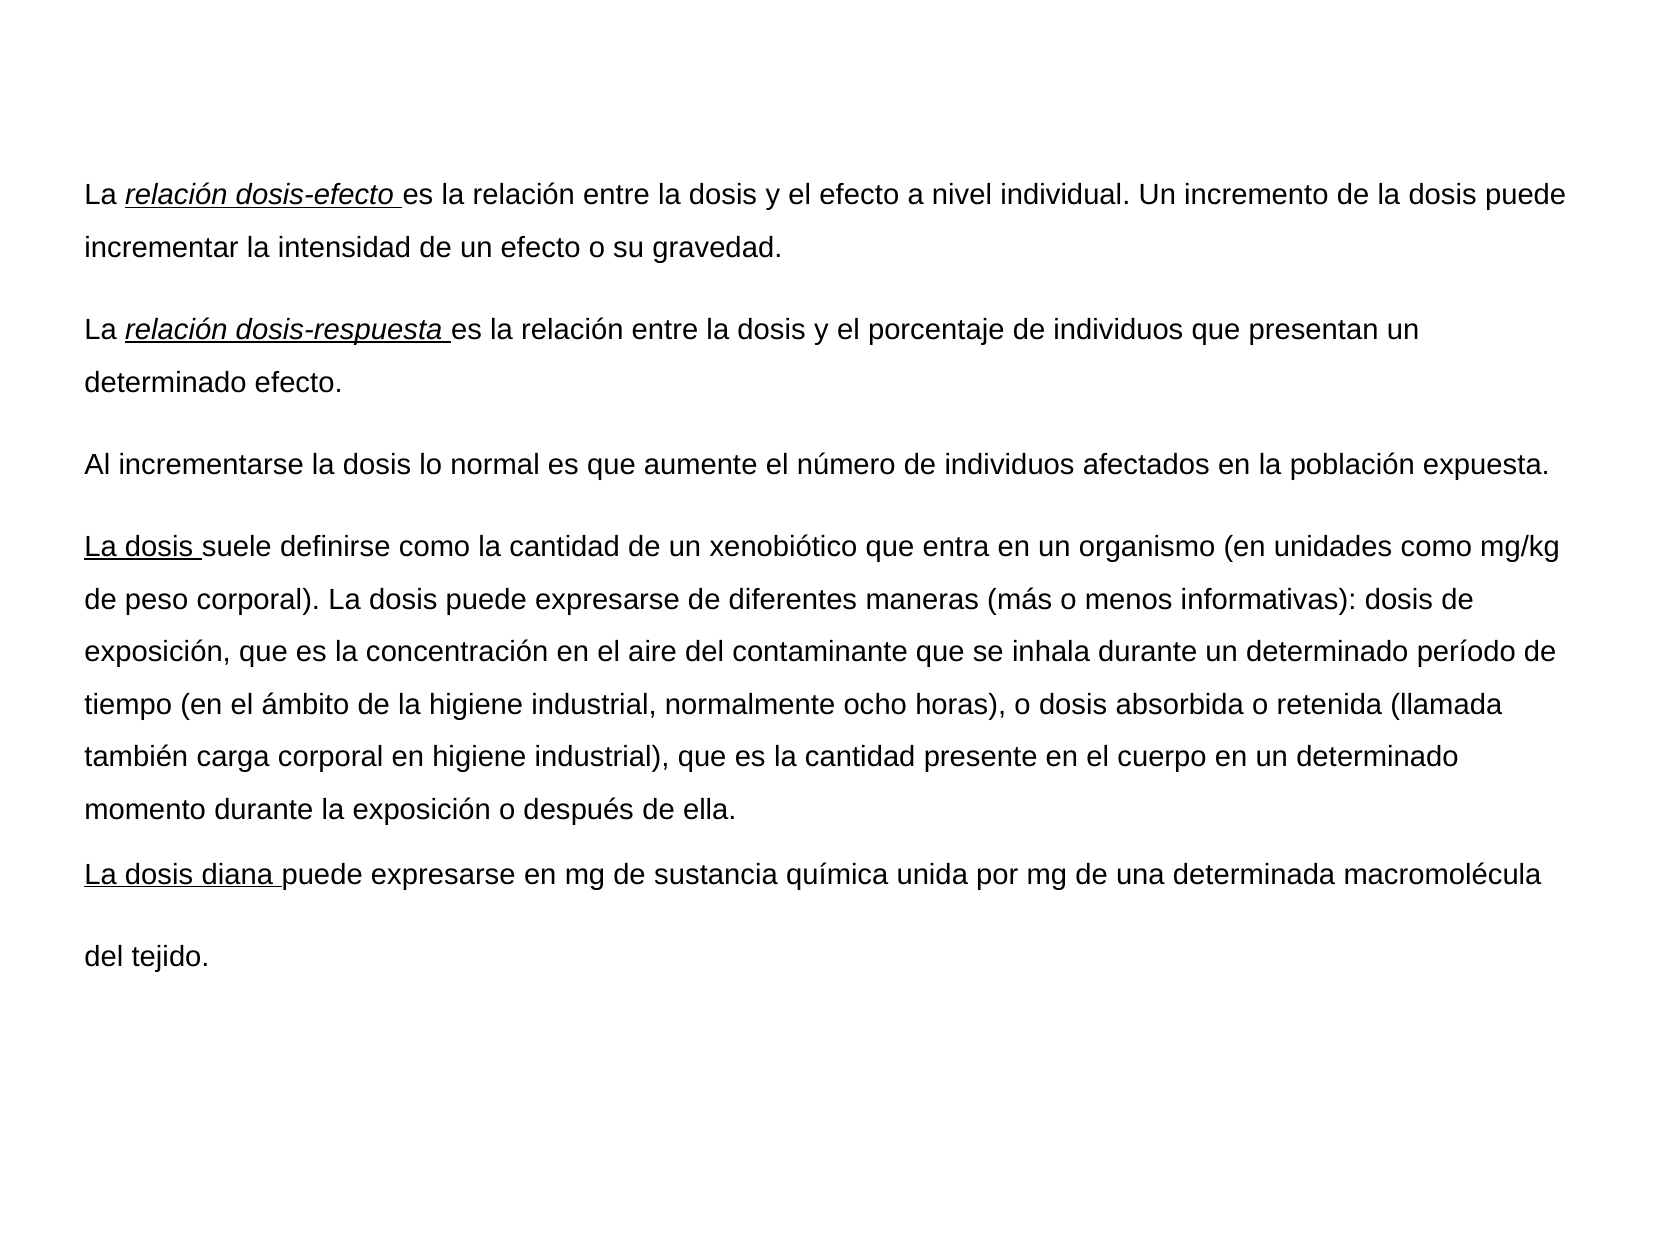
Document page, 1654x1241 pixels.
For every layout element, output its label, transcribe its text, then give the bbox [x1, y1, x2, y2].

list La relación dosis-efecto es la relación entre la dosis y el efecto a nivel individual. Un incremento de la dosis puede incrementar la intensidad de un efecto o su gravedad. La relación dosis-respuesta es la relación entre la dosis y el porcentaje de individuos que presentan un determinado efecto. Al incrementarse la dosis lo normal es que aumente el número de individuos afectados en la población expuesta. La dosis suele definirse como la cantidad de un xenobiótico que entra en un organismo (en unidades como mg/kg de peso corporal). La dosis puede expresarse de diferentes maneras (más o menos informativas): dosis de exposición, que es la concentración en el aire del contaminante que se inhala durante un determinado período de tiempo (en el ámbito de la higiene industrial, normalmente ocho horas), o dosis absorbida o retenida (llamada también carga corporal en higiene industrial), que es la cantidad presente en el cuerpo en un determinado momento durante la exposición o después de ella. La dosis diana puede expresarse en mg de sustancia química unida por mg de una determinada macromolécula del tejido. [84, 158, 1573, 1146]
